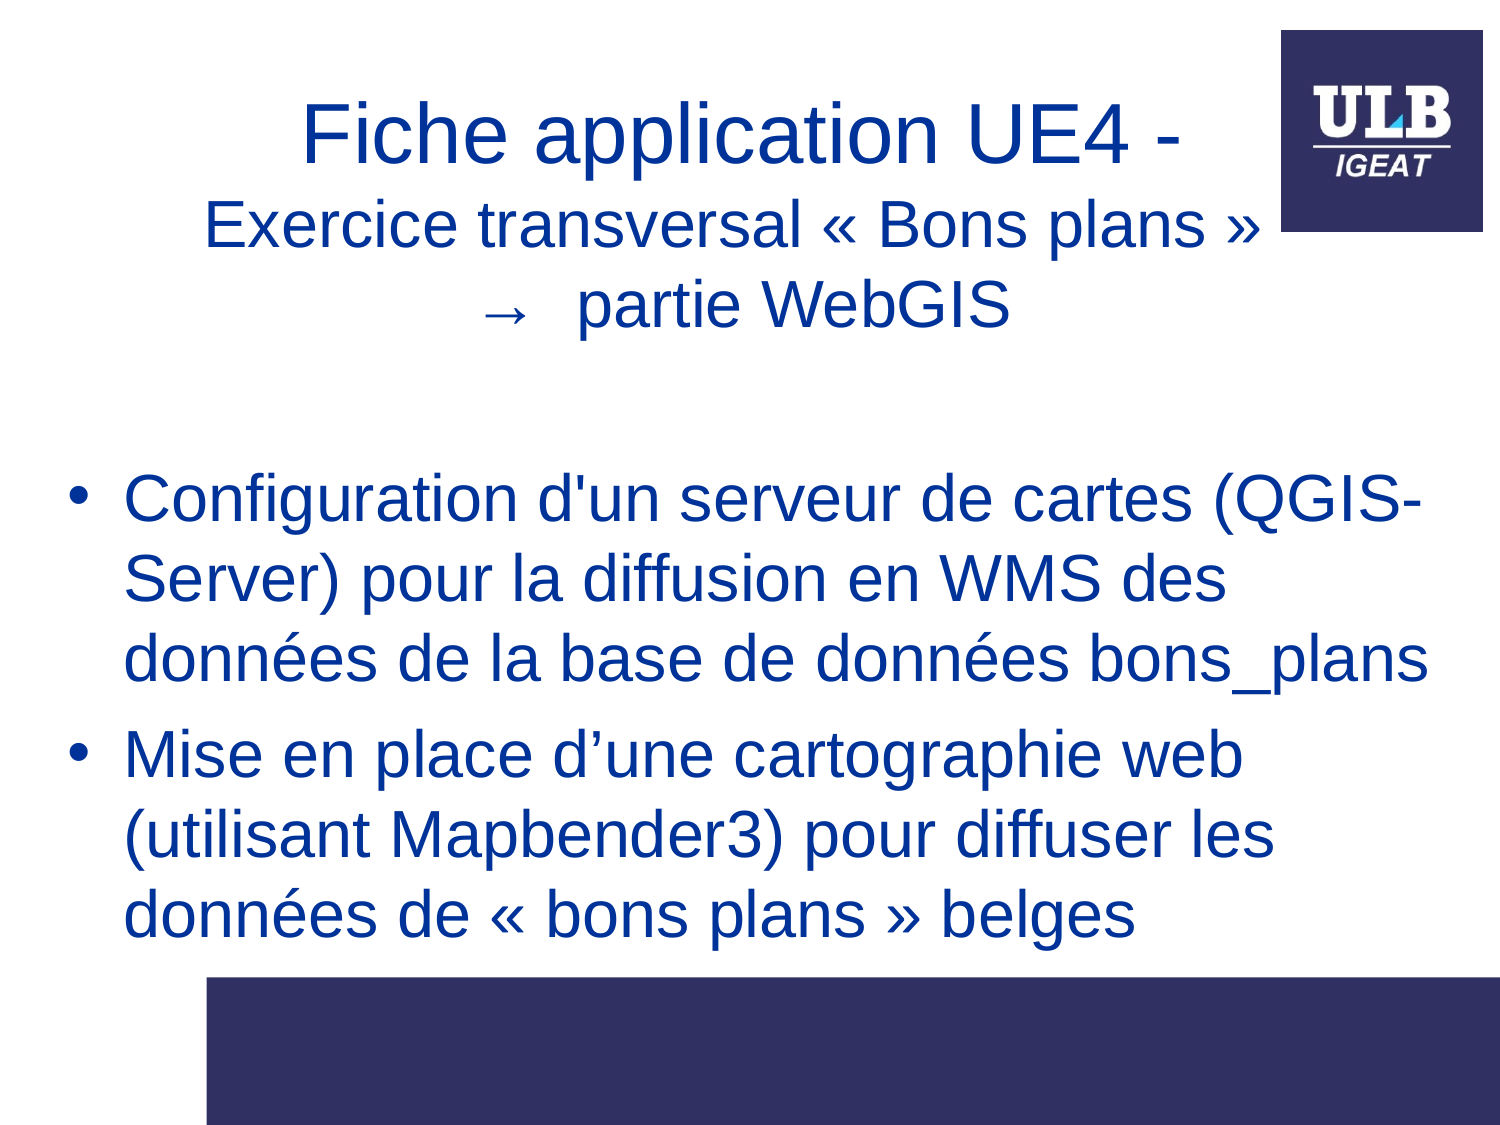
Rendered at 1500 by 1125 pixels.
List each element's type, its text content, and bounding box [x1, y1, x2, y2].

text_box Fiche application UE4 - Exercice transversal « Bons plans » → partie WebGIS [67, 65, 1418, 355]
picture [1281, 30, 1483, 232]
text_box Configuration d'un serveur de cartes (QGIS-Server) pour la diffusion en WMS des données de la base de données bons_plans Mise en place d’une cartographie web (utilisant Mapbender3) pour diffuser les données de « bons plans » belges [67, 454, 1447, 1105]
